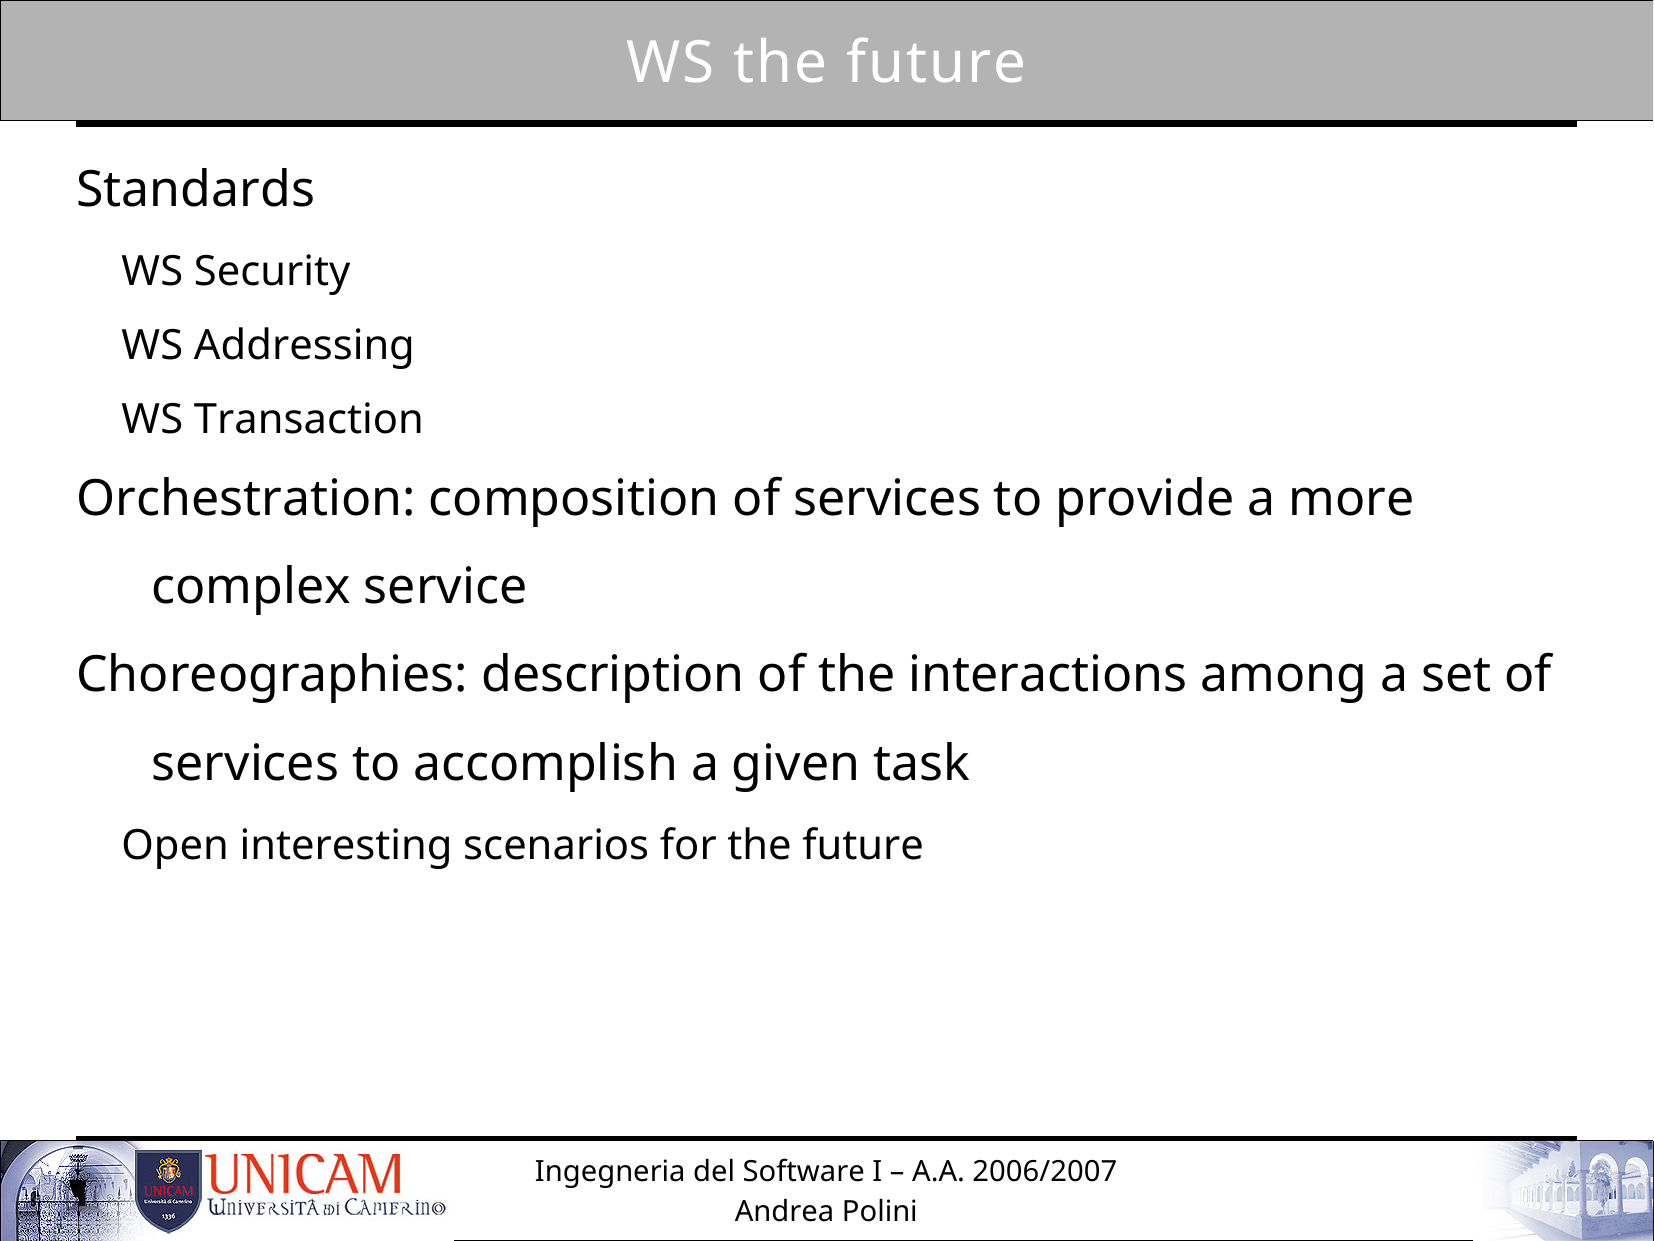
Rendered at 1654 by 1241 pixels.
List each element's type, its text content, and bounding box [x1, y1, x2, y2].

title WS the future [0, 0, 1653, 121]
list Standards WS Security WS Addressing WS Transaction Orchestration: composition of services to provide a more complex service Choreographies: description of the interactions among a set of services to accomplish a given task Open interesting scenarios for the future [76, 152, 1577, 822]
picture [1473, 1141, 1654, 1241]
picture [0, 1141, 454, 1241]
